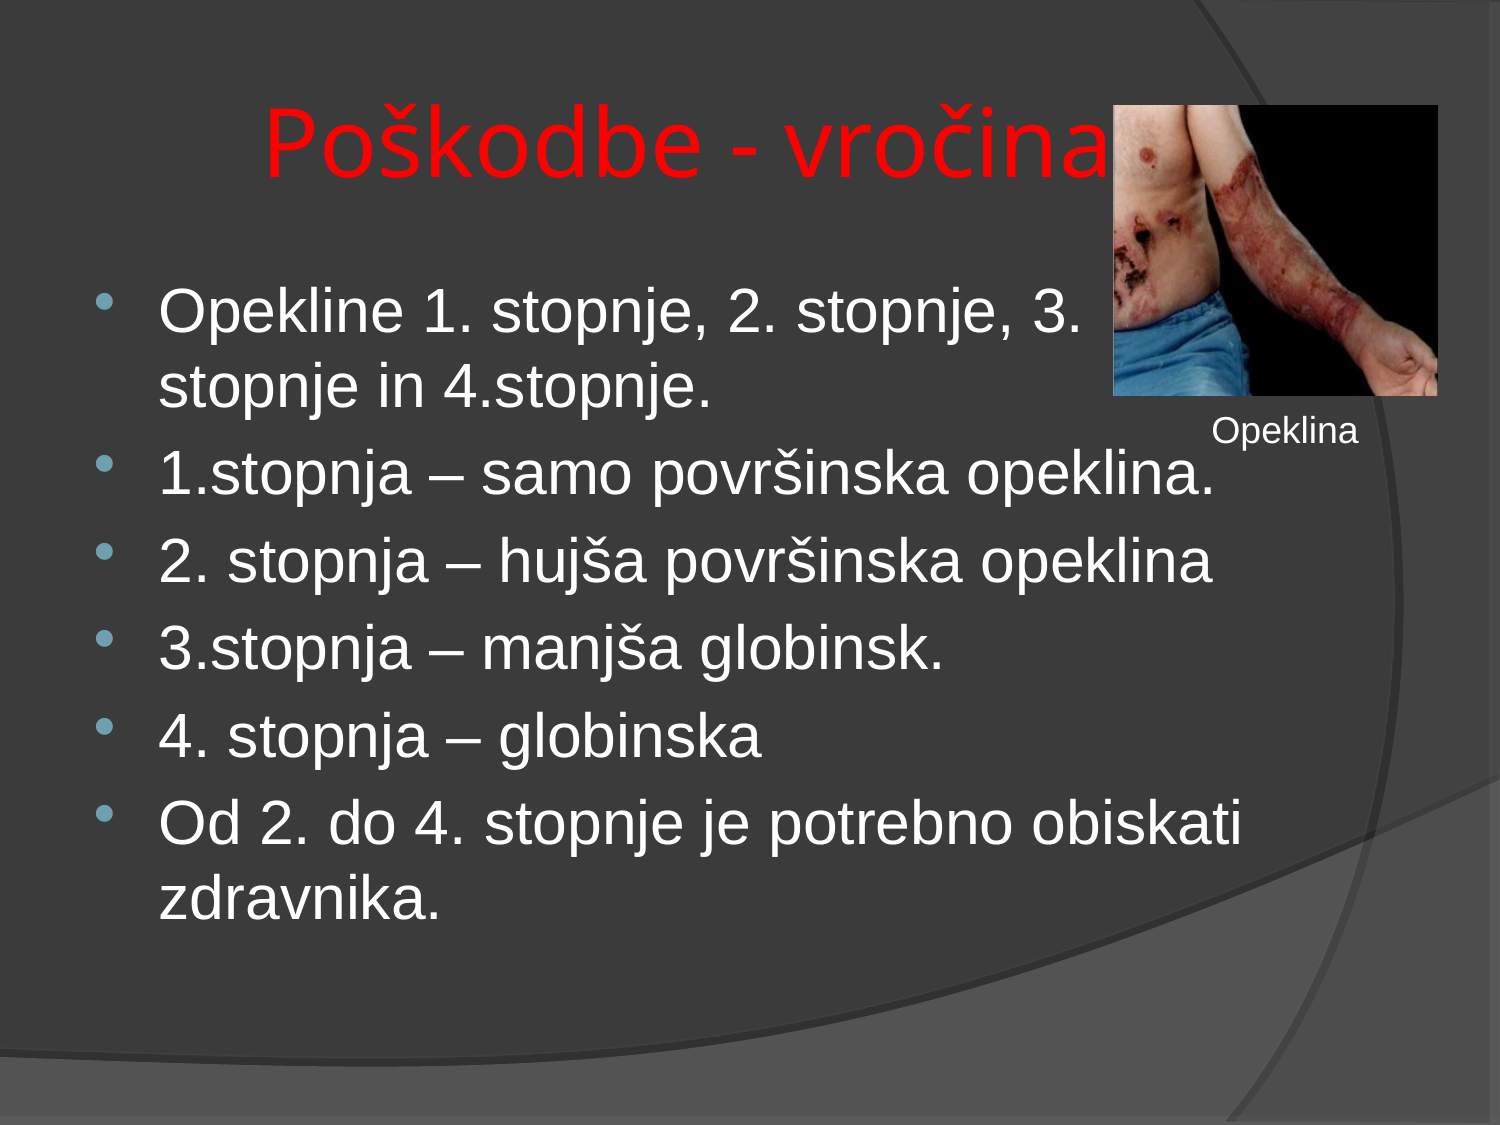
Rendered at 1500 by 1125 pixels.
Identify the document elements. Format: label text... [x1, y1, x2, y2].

list Opekline 1. stopnje, 2. stopnje, 3. stopnje in 4.stopnje. 1.stopnja – samo površinska opeklina. 2. stopnja – hujša površinska opeklina 3.stopnja – manjša globinsk. 4. stopnja – globinska Od 2. do 4. stopnje je potrebno obiskati zdravnika. [75, 262, 1300, 1005]
picture [1113, 105, 1438, 397]
title Poškodbe - vročina [75, 45, 1300, 233]
text_box Opeklina [1196, 398, 1374, 459]
